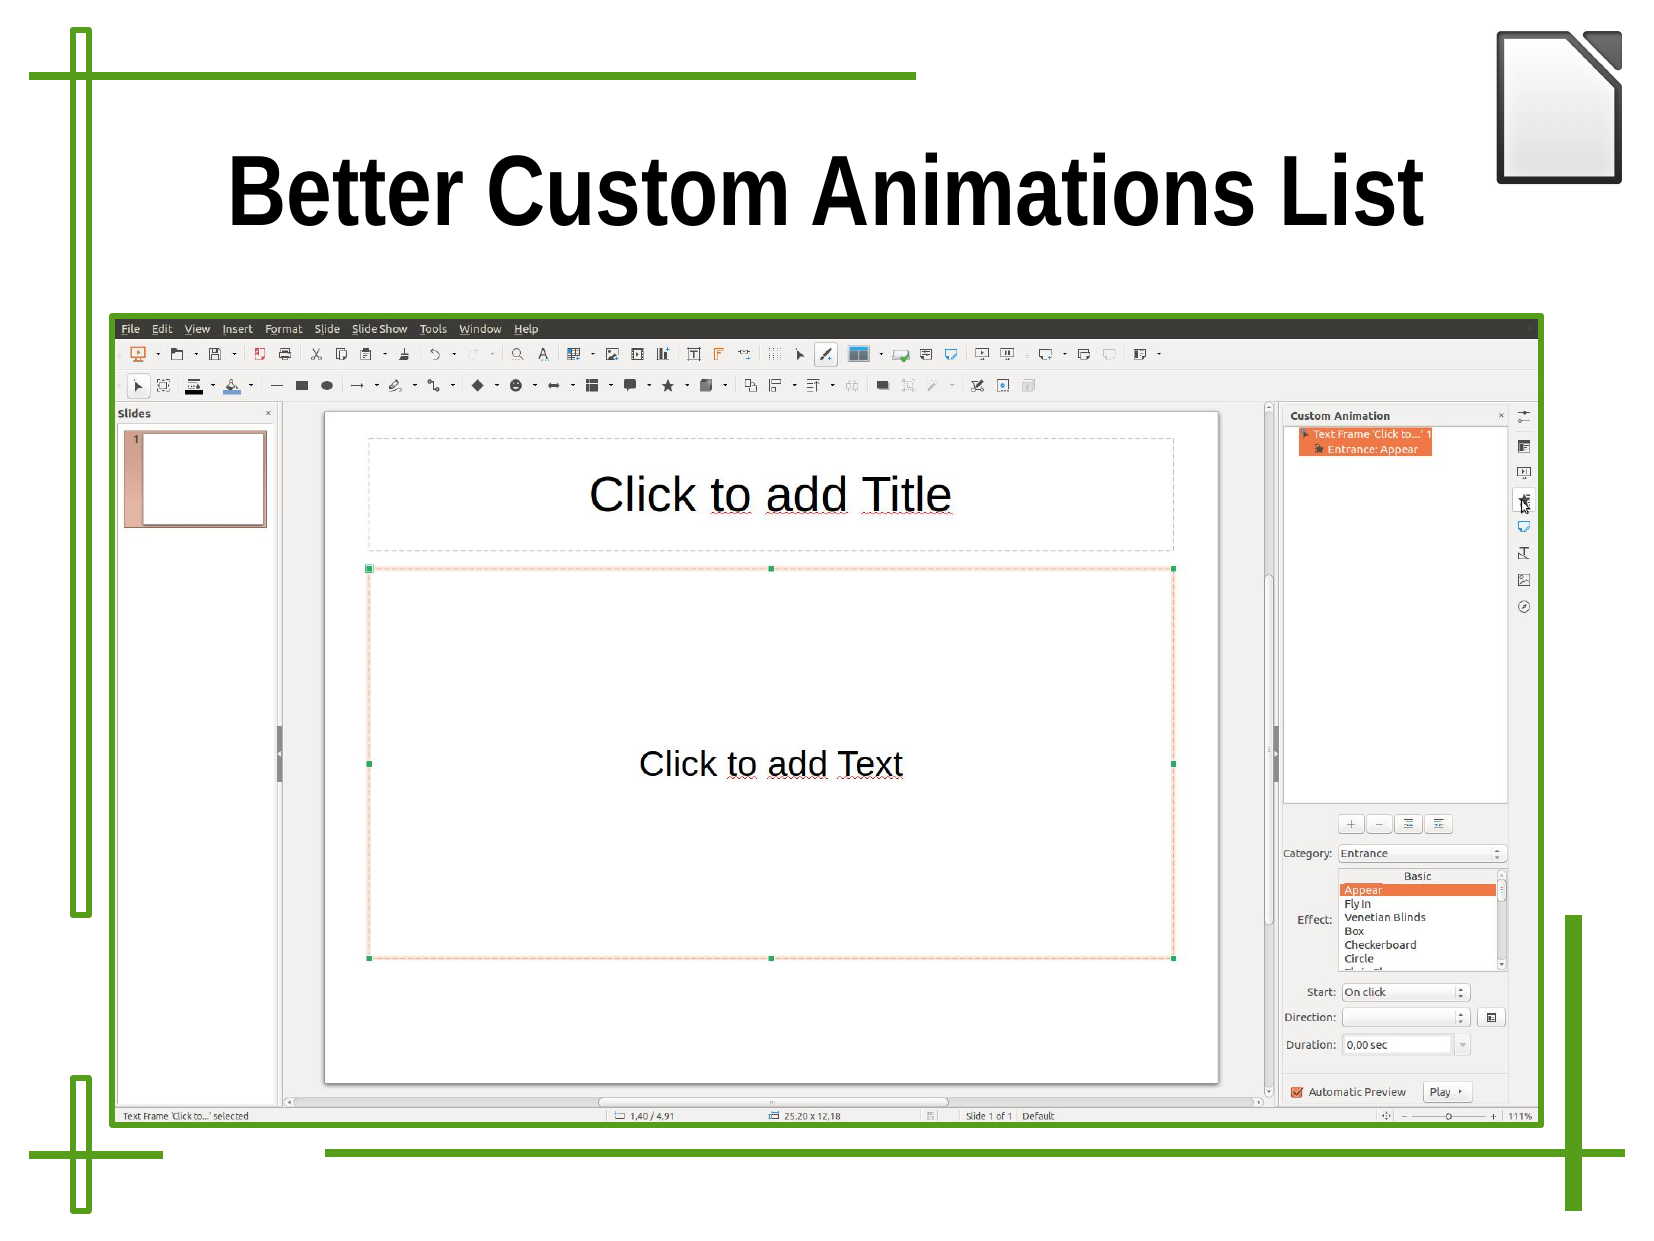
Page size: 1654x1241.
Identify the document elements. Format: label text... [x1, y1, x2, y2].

picture [1494, 29, 1624, 186]
title Better Custom Animations List [118, 118, 1536, 260]
picture [115, 318, 1539, 1123]
